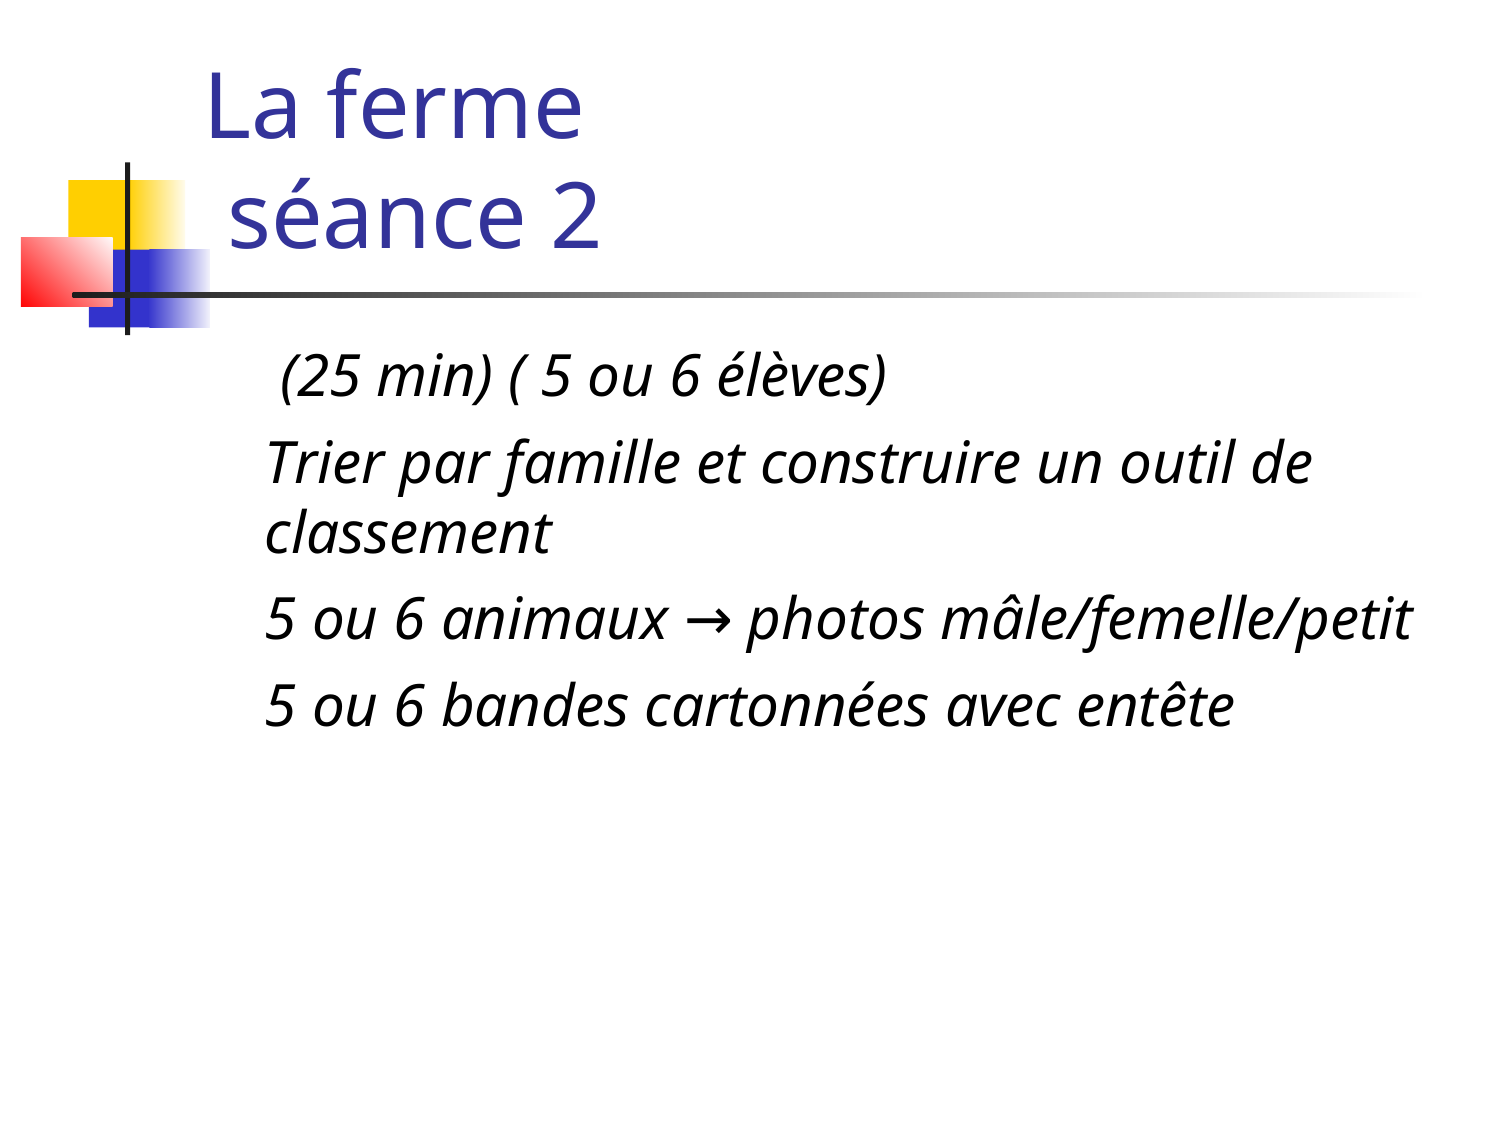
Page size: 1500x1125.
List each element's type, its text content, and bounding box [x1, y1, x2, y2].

title La ferme séance 2 [188, 35, 1467, 275]
list (25 min) ( 5 ou 6 élèves) Trier par famille et construire un outil de classement 5 ou 6 animaux → photos mâle/femelle/petit 5 ou 6 bandes cartonnées avec entête [193, 330, 1469, 1006]
